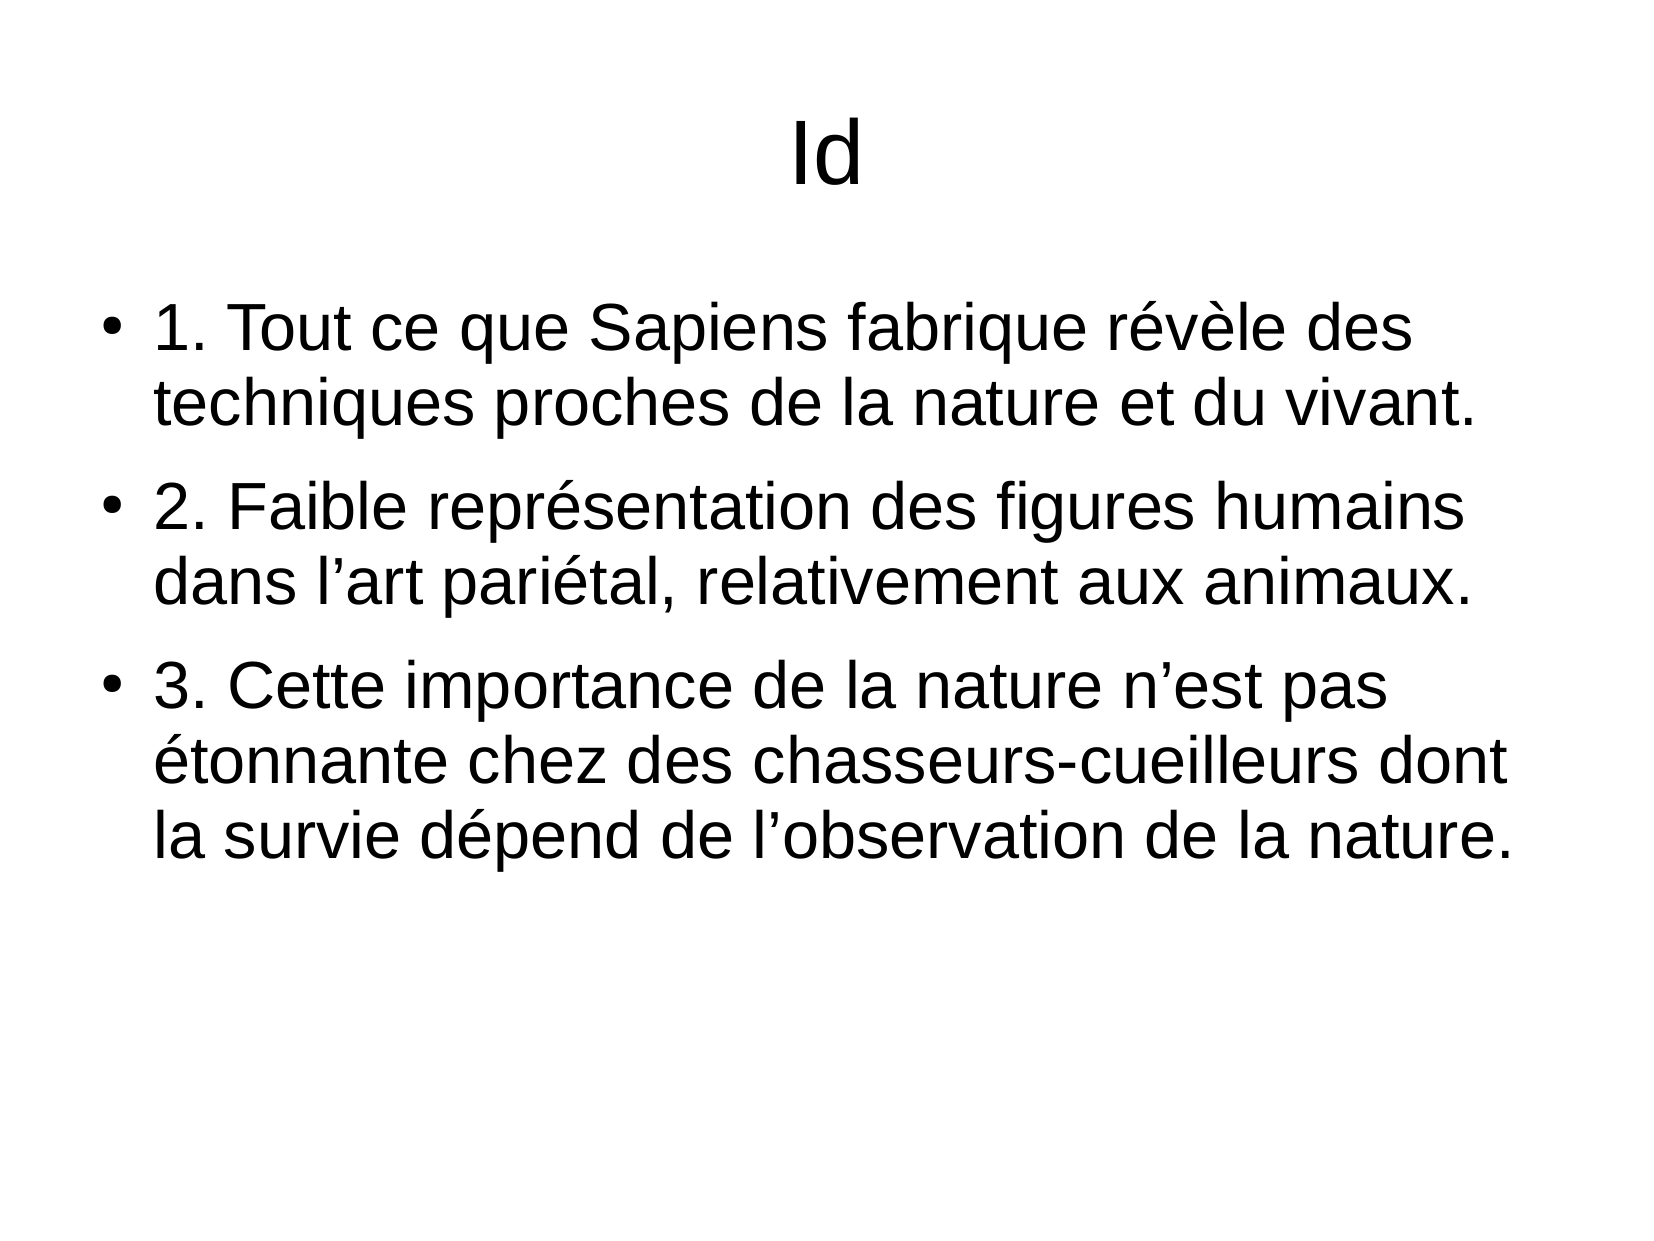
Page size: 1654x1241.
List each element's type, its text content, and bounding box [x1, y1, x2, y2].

list 1. Tout ce que Sapiens fabrique révèle des techniques proches de la nature et du vivant. 2. Faible représentation des figures humains dans l’art pariétal, relativement aux animaux. 3. Cette importance de la nature n’est pas étonnante chez des chasseurs-cueilleurs dont la survie dépend de l’observation de la nature. [82, 290, 1571, 1010]
title Id [82, 49, 1571, 257]
